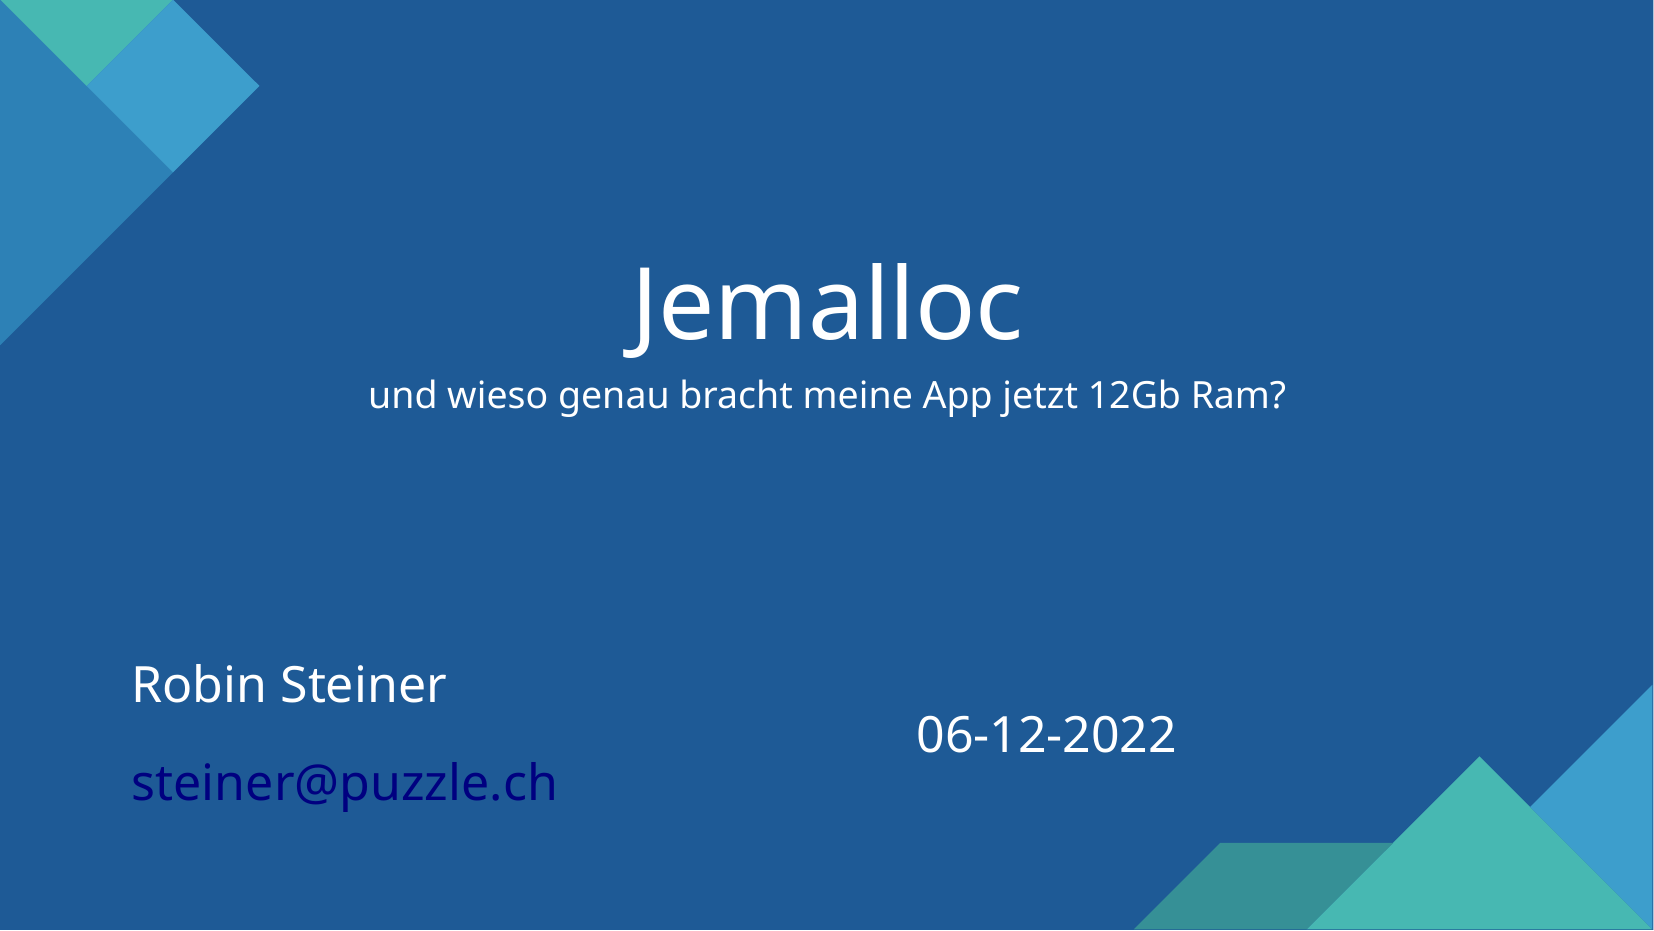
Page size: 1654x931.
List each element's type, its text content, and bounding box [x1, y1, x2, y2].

title Jemalloc und wieso genau bracht meine App jetzt 12Gb Ram? [60, 60, 1596, 592]
list 06-12-2022 [845, 649, 1596, 768]
list Robin Steiner steiner@puzzle.ch [60, 649, 811, 768]
